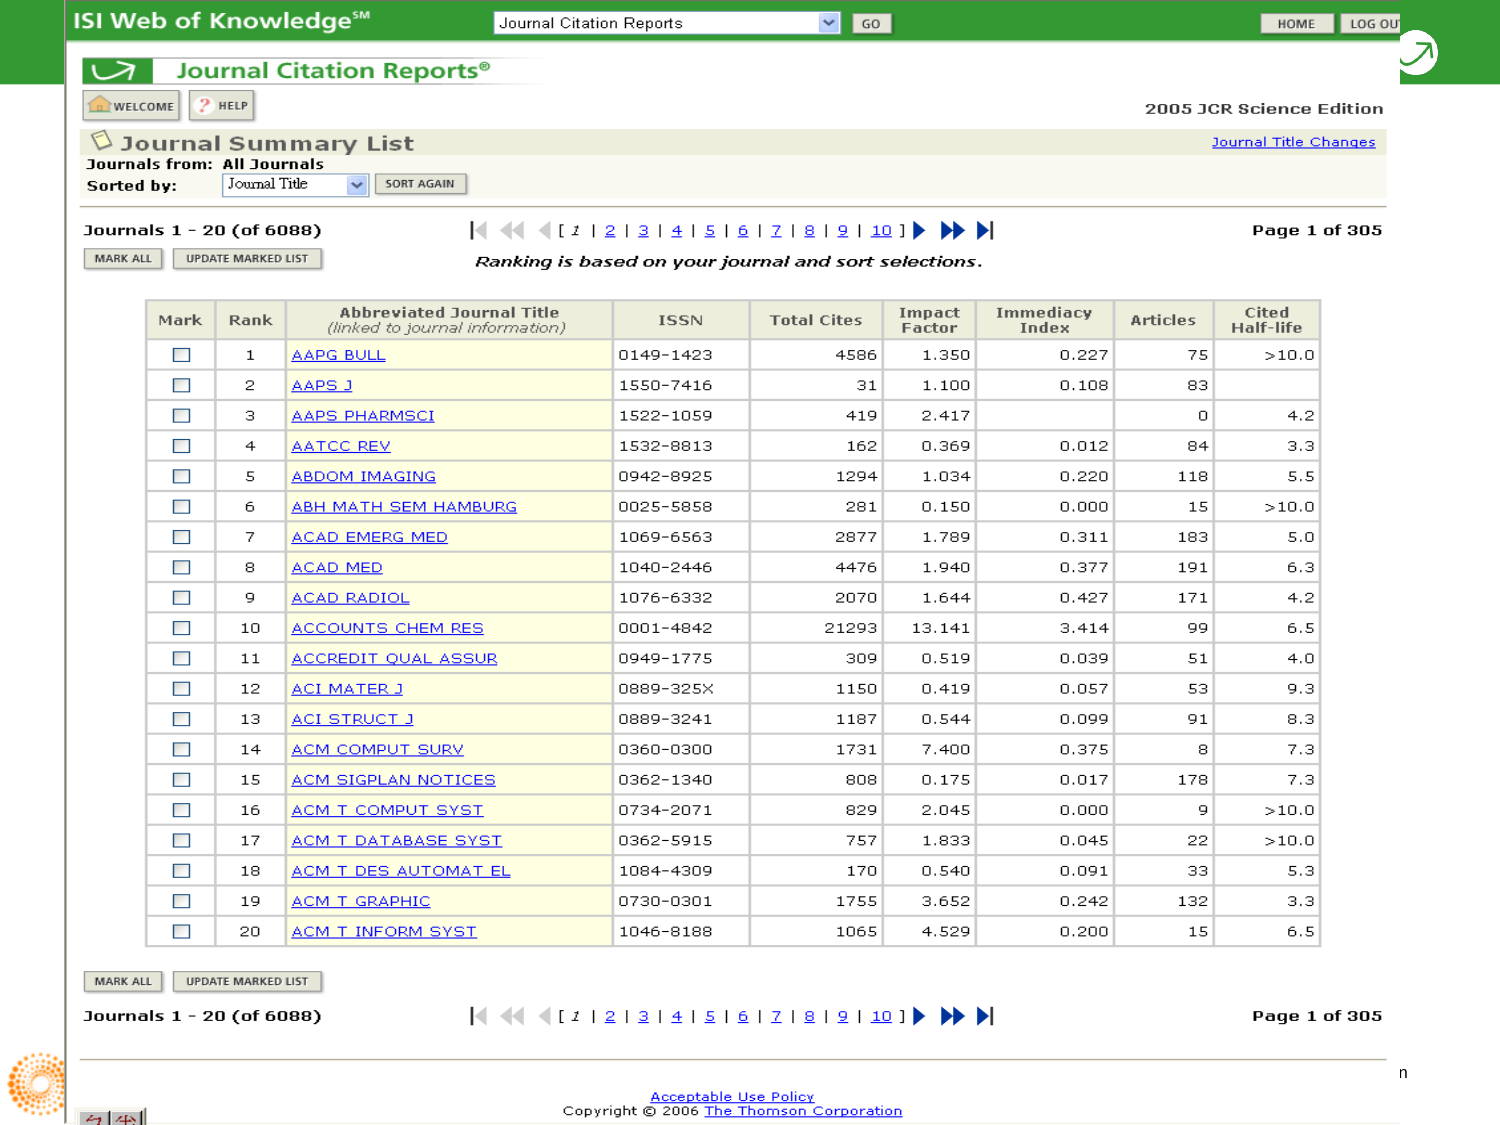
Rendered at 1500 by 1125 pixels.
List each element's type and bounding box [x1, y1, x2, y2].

picture [64, 0, 1400, 1125]
